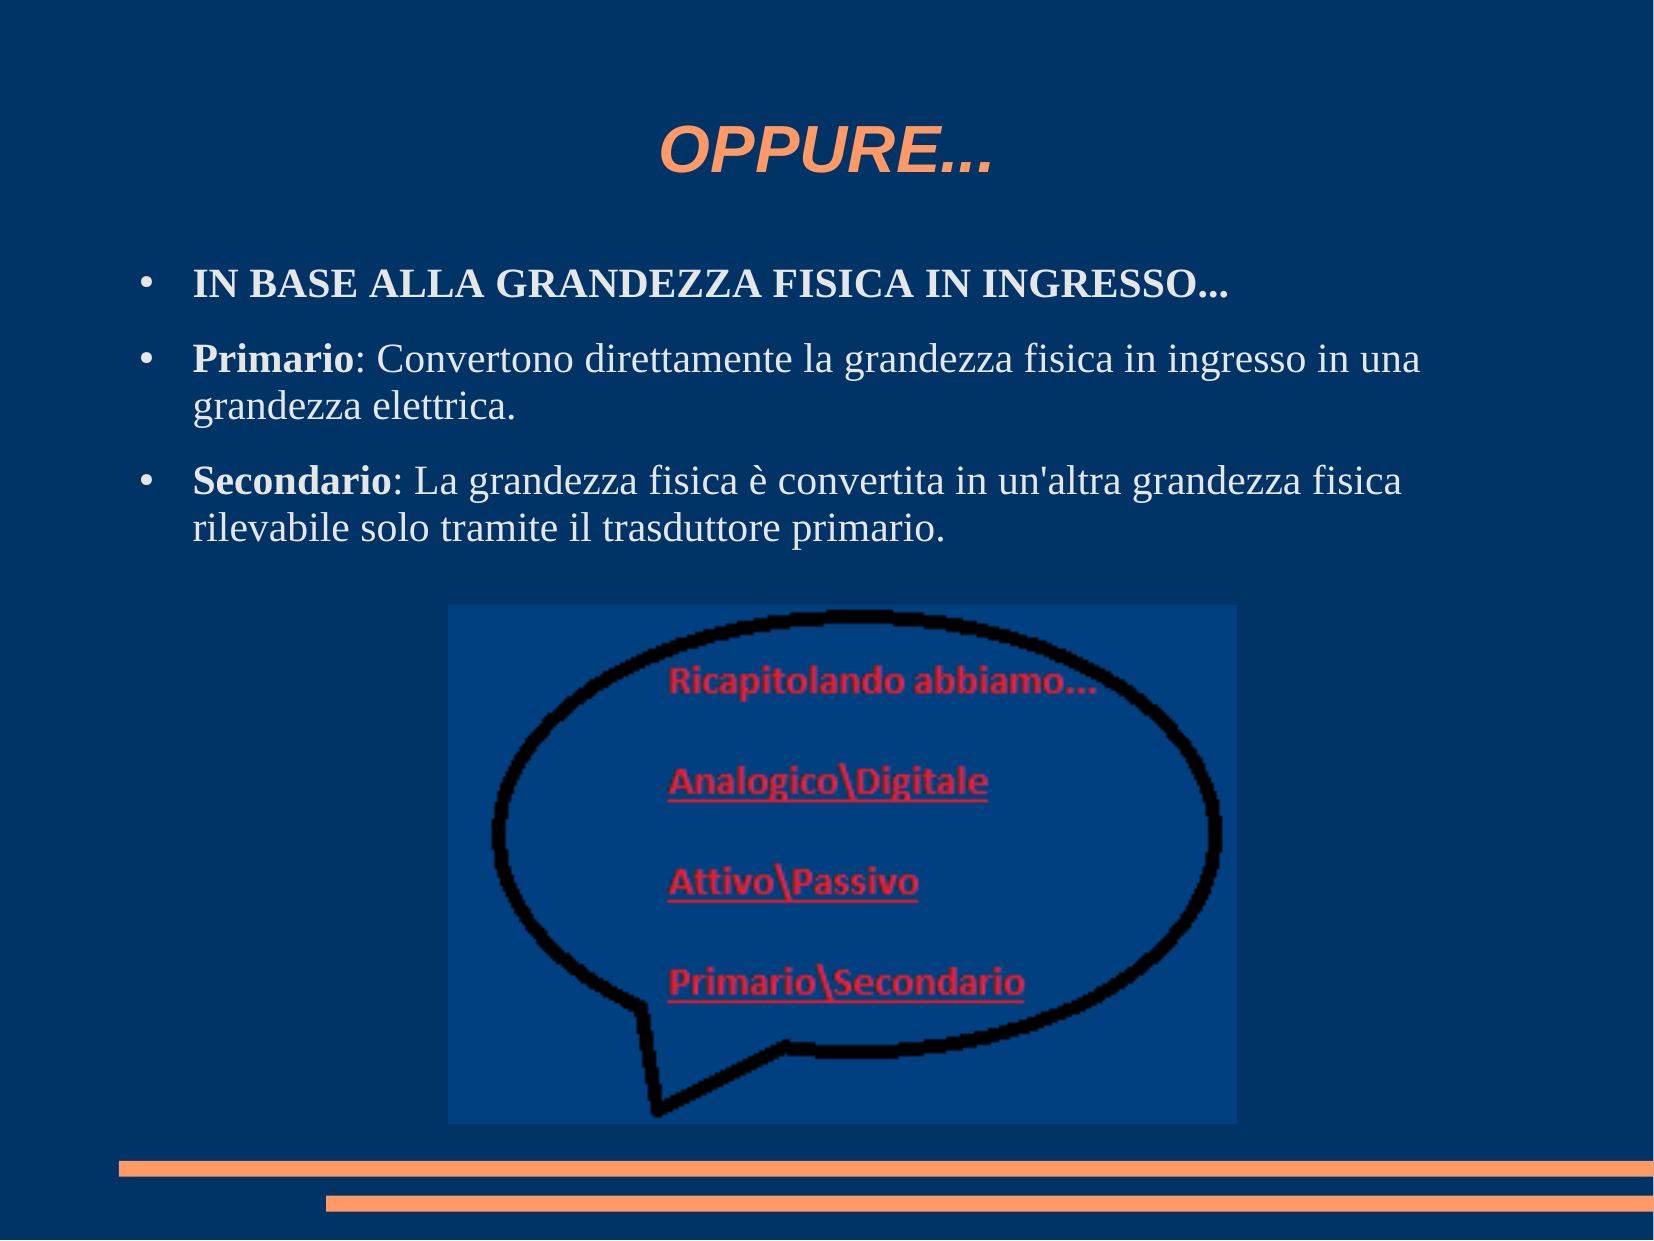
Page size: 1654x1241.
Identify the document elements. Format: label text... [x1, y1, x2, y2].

title OPPURE... [121, 46, 1534, 254]
list IN BASE ALLA GRANDEZZA FISICA IN INGRESSO... Primario: Convertono direttamente la grandezza fisica in ingresso in una grandezza elettrica. Secondario: La grandezza fisica è convertita in un'altra grandezza fisica rilevabile solo tramite il trasduttore primario. [121, 259, 1561, 1070]
picture [448, 605, 1237, 1124]
